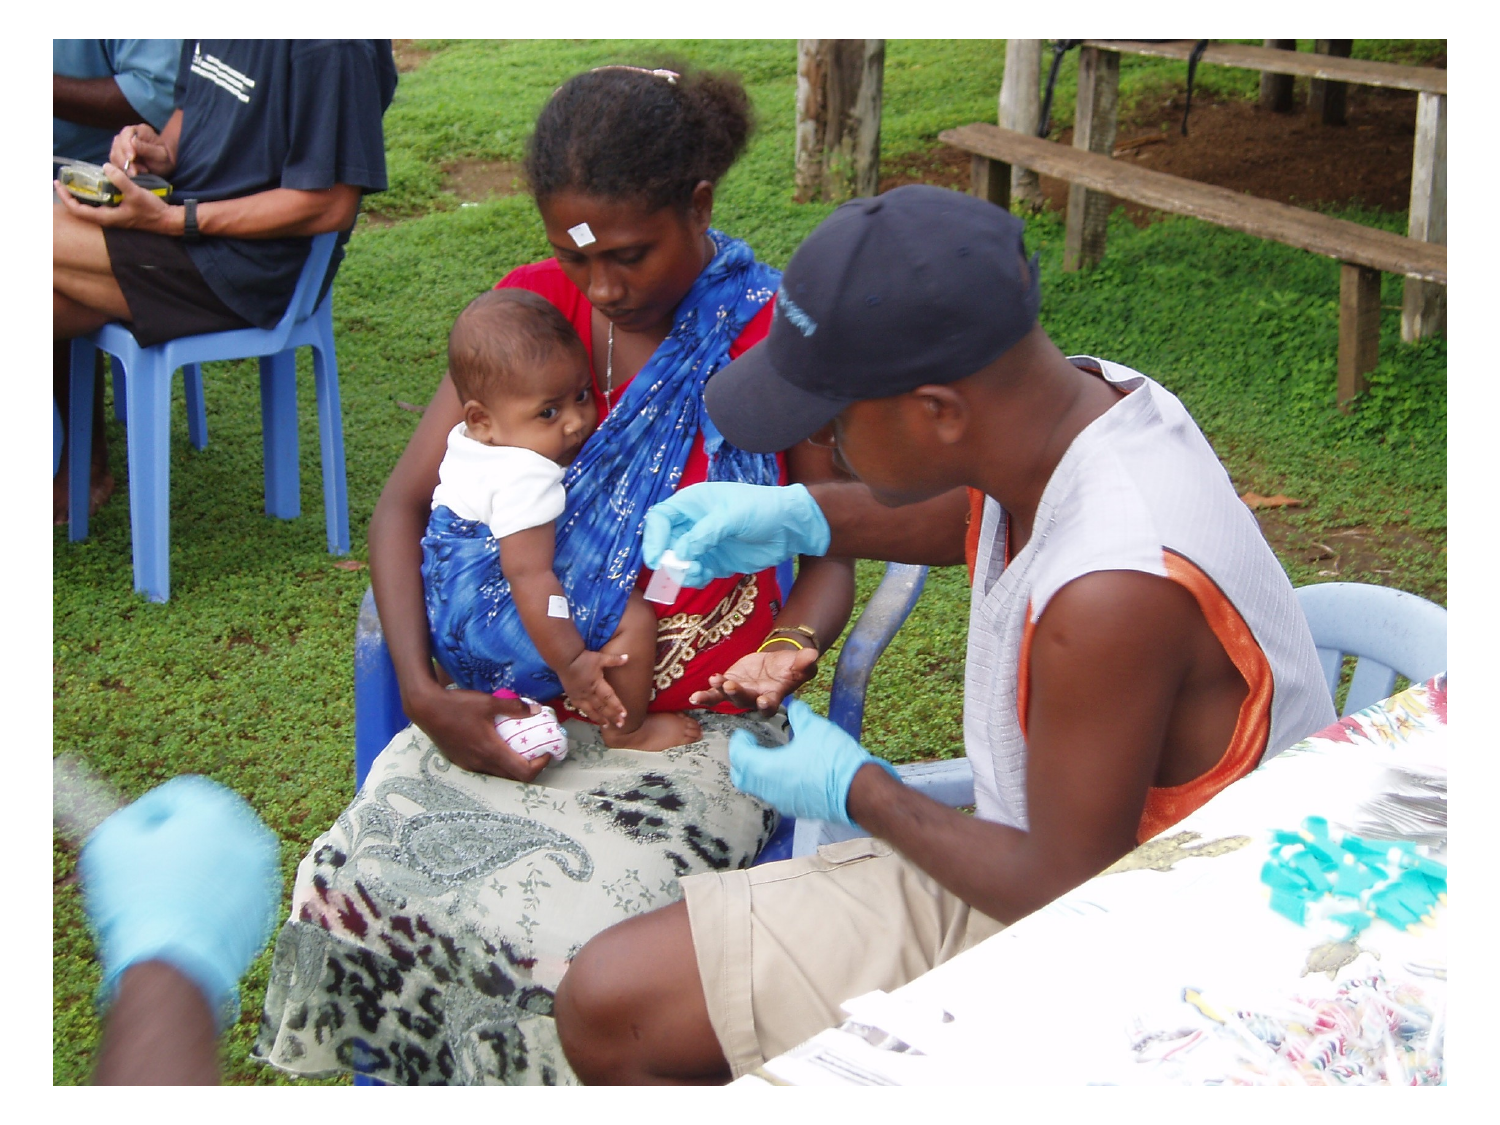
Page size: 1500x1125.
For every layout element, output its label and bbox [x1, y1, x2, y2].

picture [53, 39, 1447, 1086]
